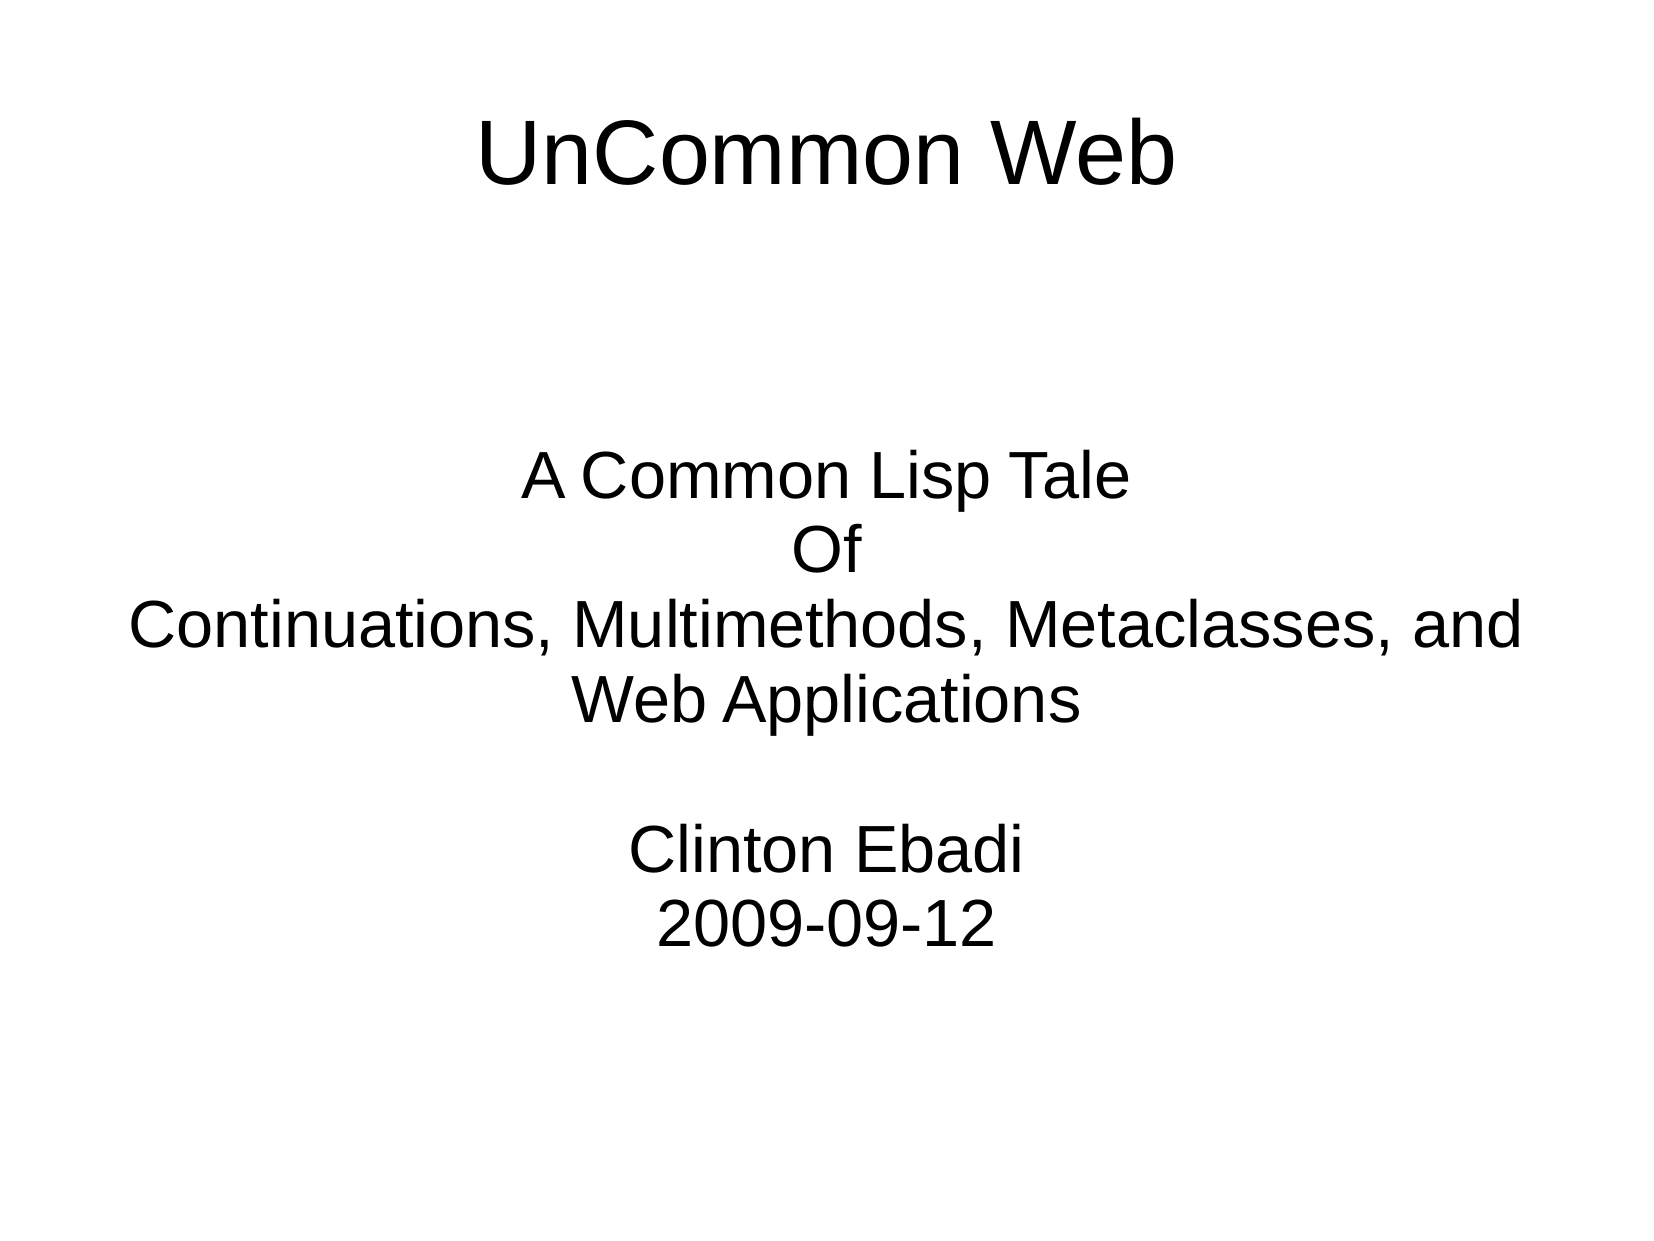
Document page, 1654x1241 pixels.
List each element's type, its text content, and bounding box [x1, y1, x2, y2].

title UnCommon Web [82, 56, 1571, 250]
subtitle A Common Lisp Tale Of Continuations, Multimethods, Metaclasses, and Web Applications Clinton Ebadi 2009-09-12 [82, 297, 1571, 1102]
